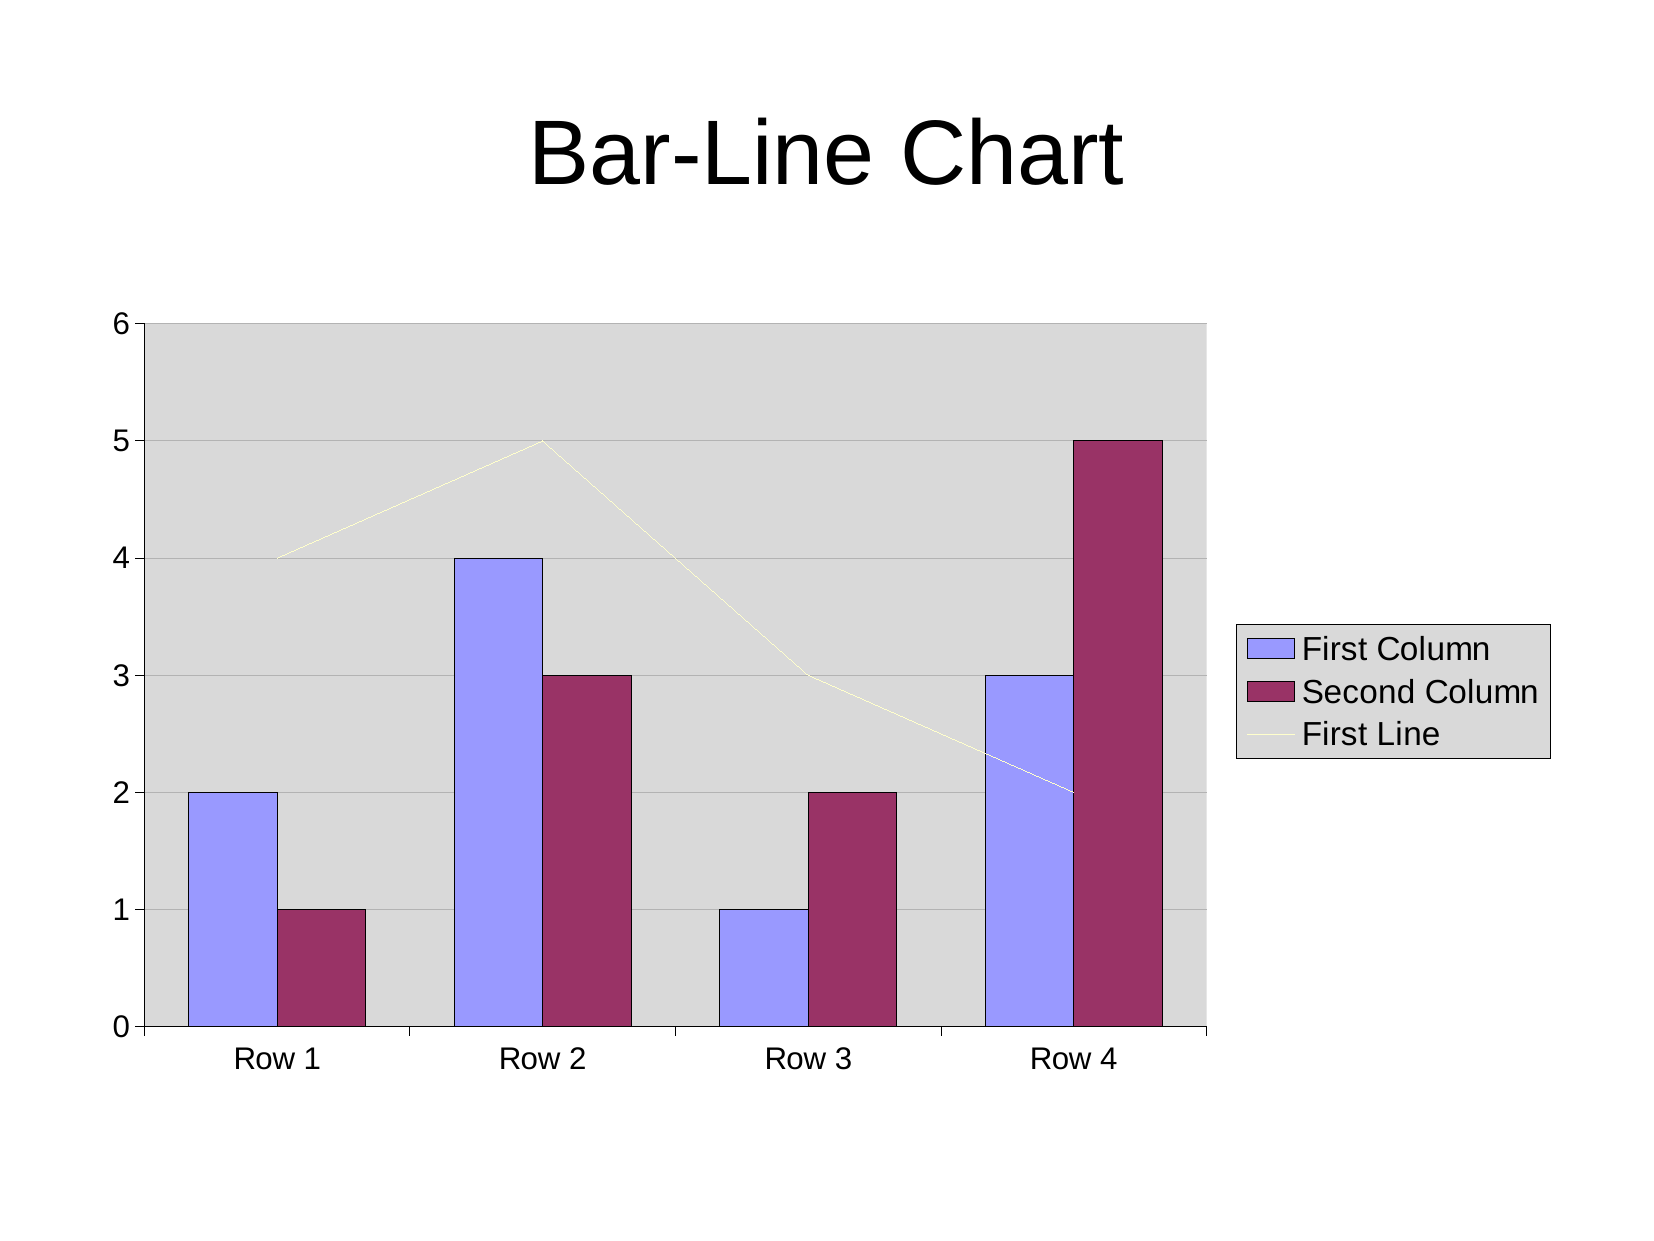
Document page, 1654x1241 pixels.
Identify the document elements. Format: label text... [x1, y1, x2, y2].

chart [82, 290, 1571, 1109]
title Bar-Line Chart [82, 49, 1571, 257]
